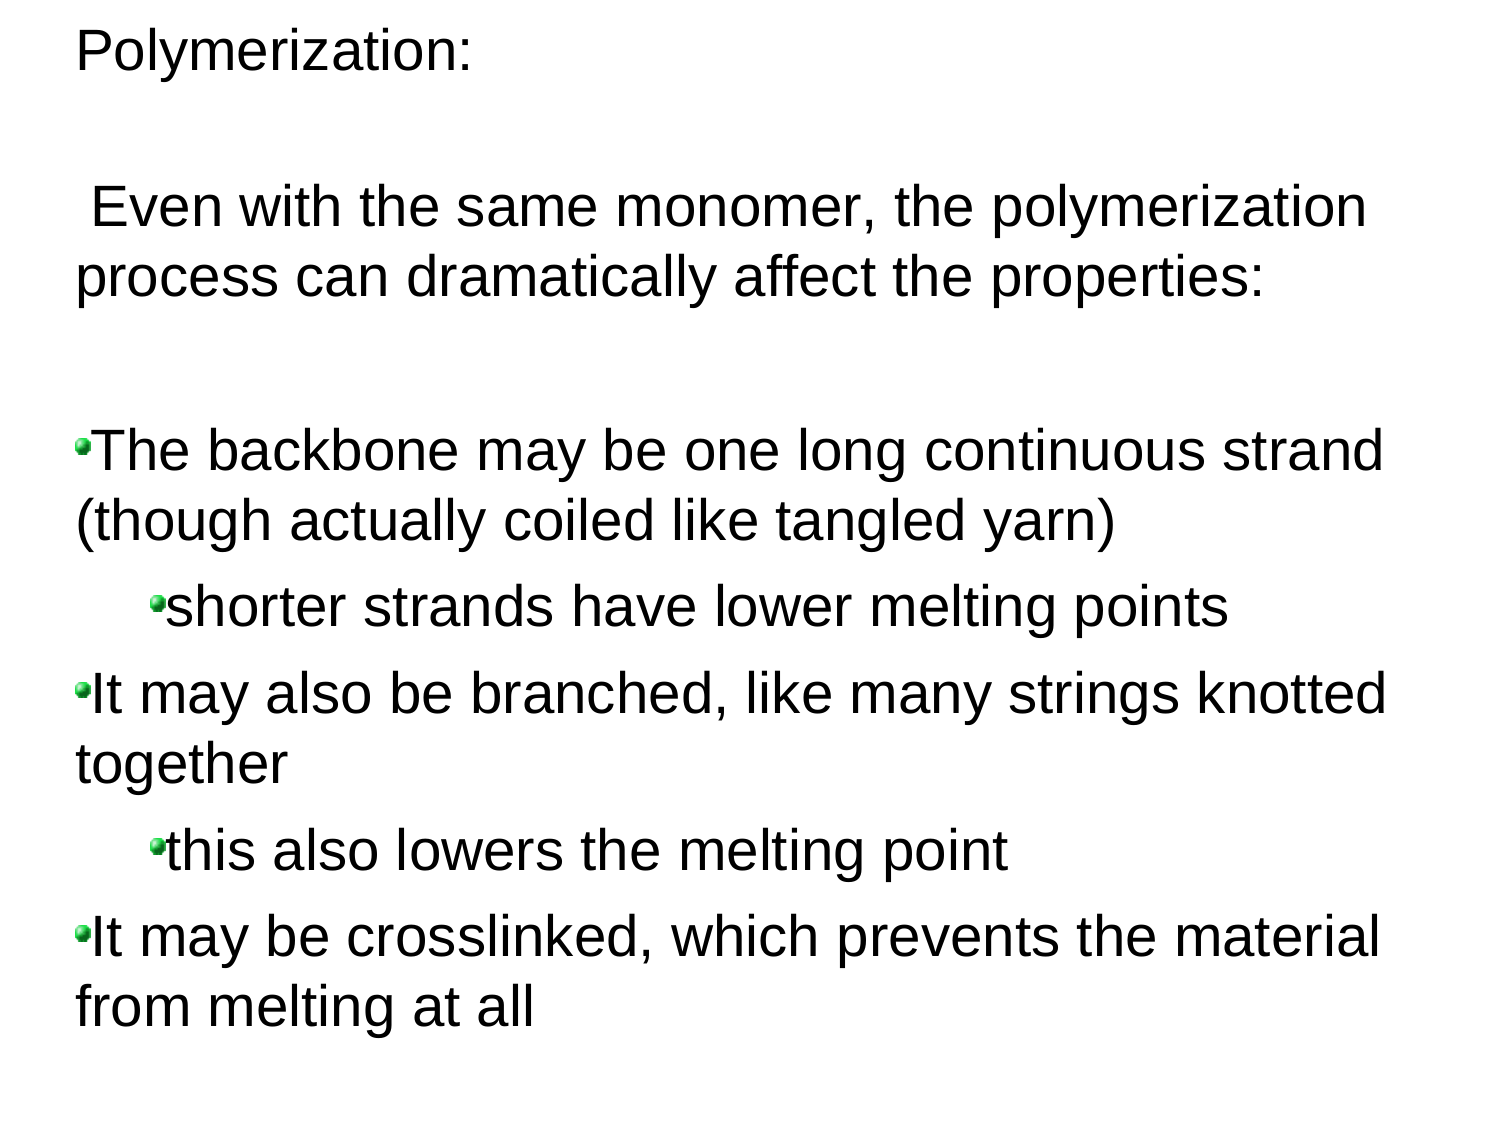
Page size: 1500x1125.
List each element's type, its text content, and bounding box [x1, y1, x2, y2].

subtitle Polymerization: Even with the same monomer, the polymerization process can dramatically affect the properties: The backbone may be one long continuous strand (though actually coiled like tangled yarn) shorter strands have lower melting points It may also be branched, like many strings knotted together this also lowers the melting point It may be crosslinked, which prevents the material from melting at all [75, 11, 1426, 1039]
